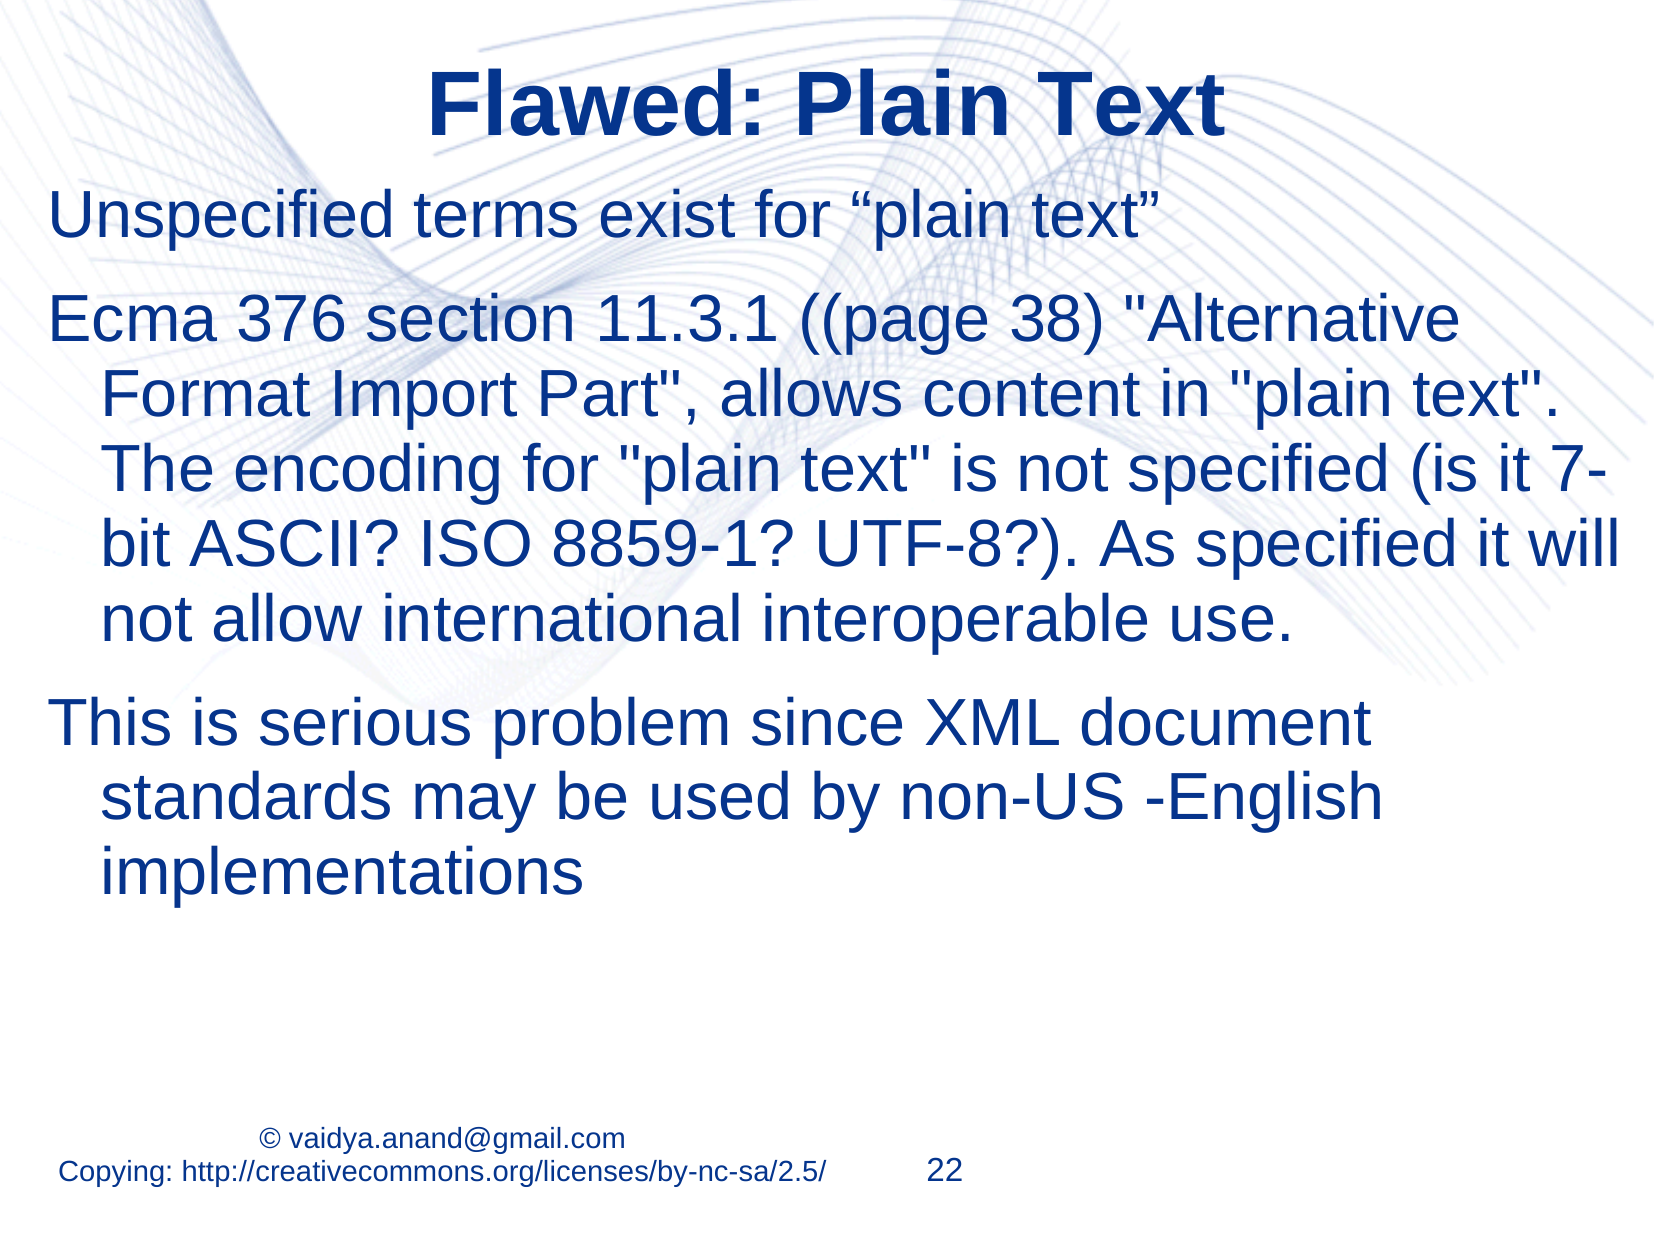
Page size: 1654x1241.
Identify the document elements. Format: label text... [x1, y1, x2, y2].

title Flawed: Plain Text [29, 36, 1625, 170]
list Unspecified terms exist for “plain text” Ecma 376 section 11.3.1 ((page 38) "Alternative Format Import Part", allows content in "plain text". The encoding for "plain text" is not specified (is it 7-bit ASCII? ISO 8859-1? UTF-8?). As specified it will not allow international interoperable use. This is serious problem since XML document standards may be used by non-US -English implementations [29, 177, 1625, 1108]
picture [0, 0, 1654, 1241]
